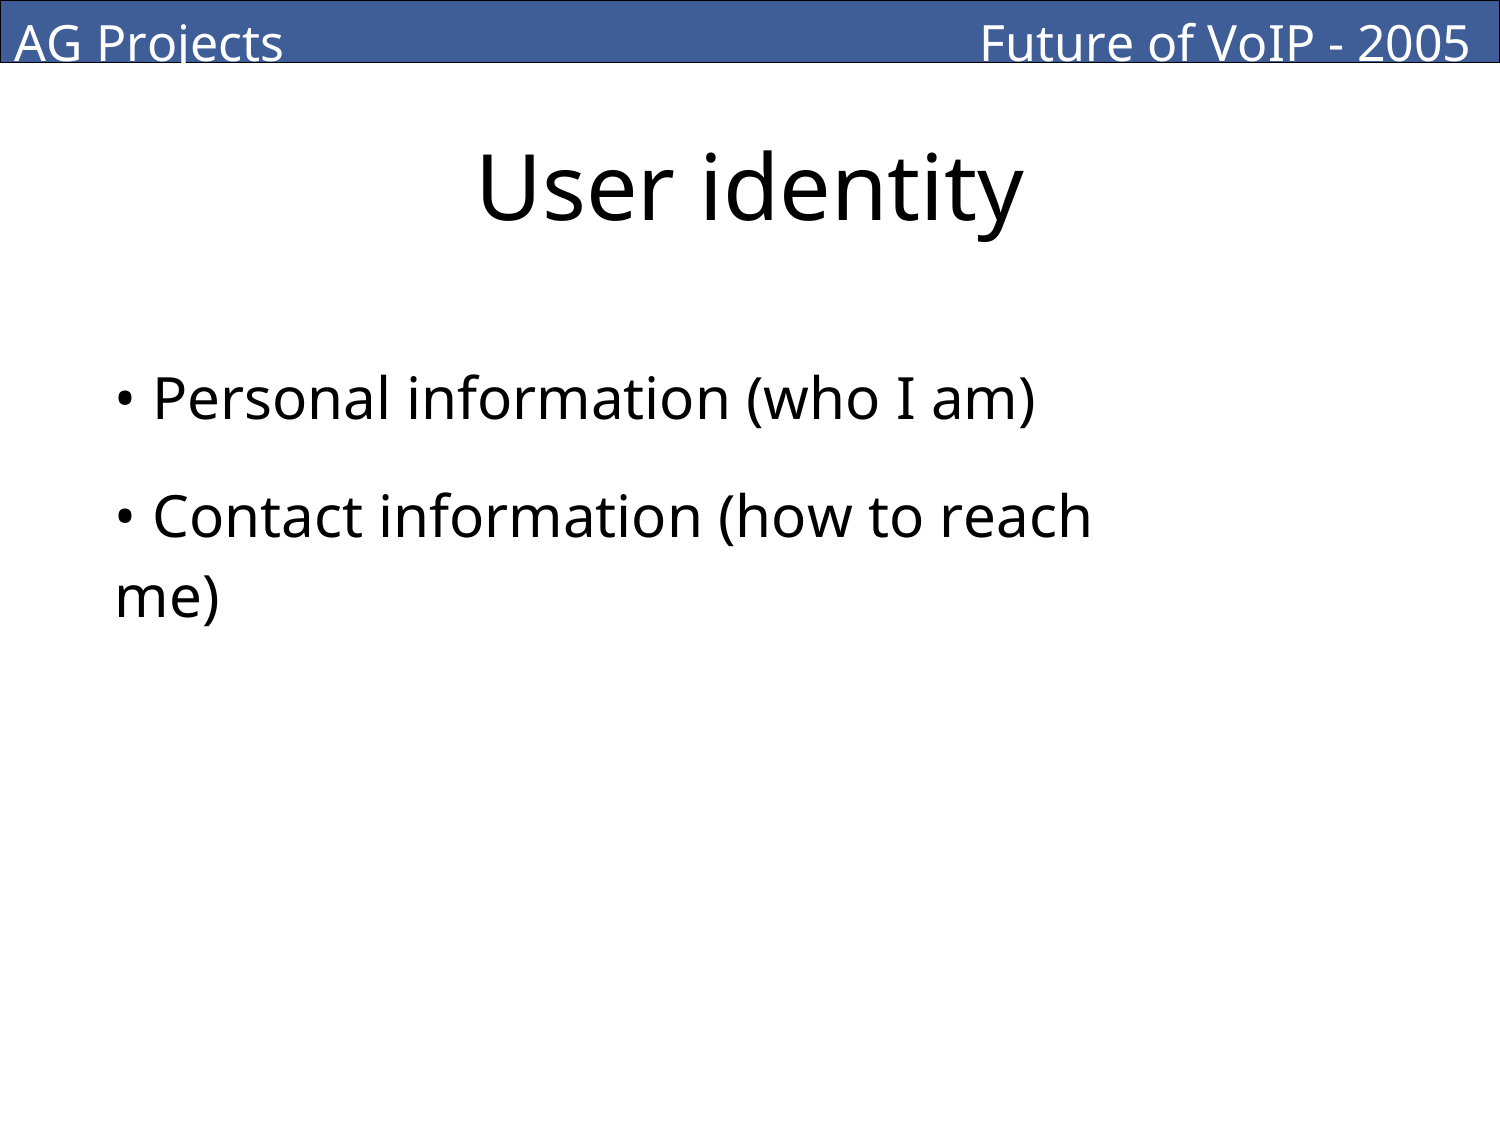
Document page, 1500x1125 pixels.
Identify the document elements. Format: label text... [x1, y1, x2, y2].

text_box Personal information (who I am) [100, 349, 1051, 445]
text_box User identity [100, 115, 1400, 293]
subtitle Contact information (how to reach me) [100, 467, 1199, 563]
